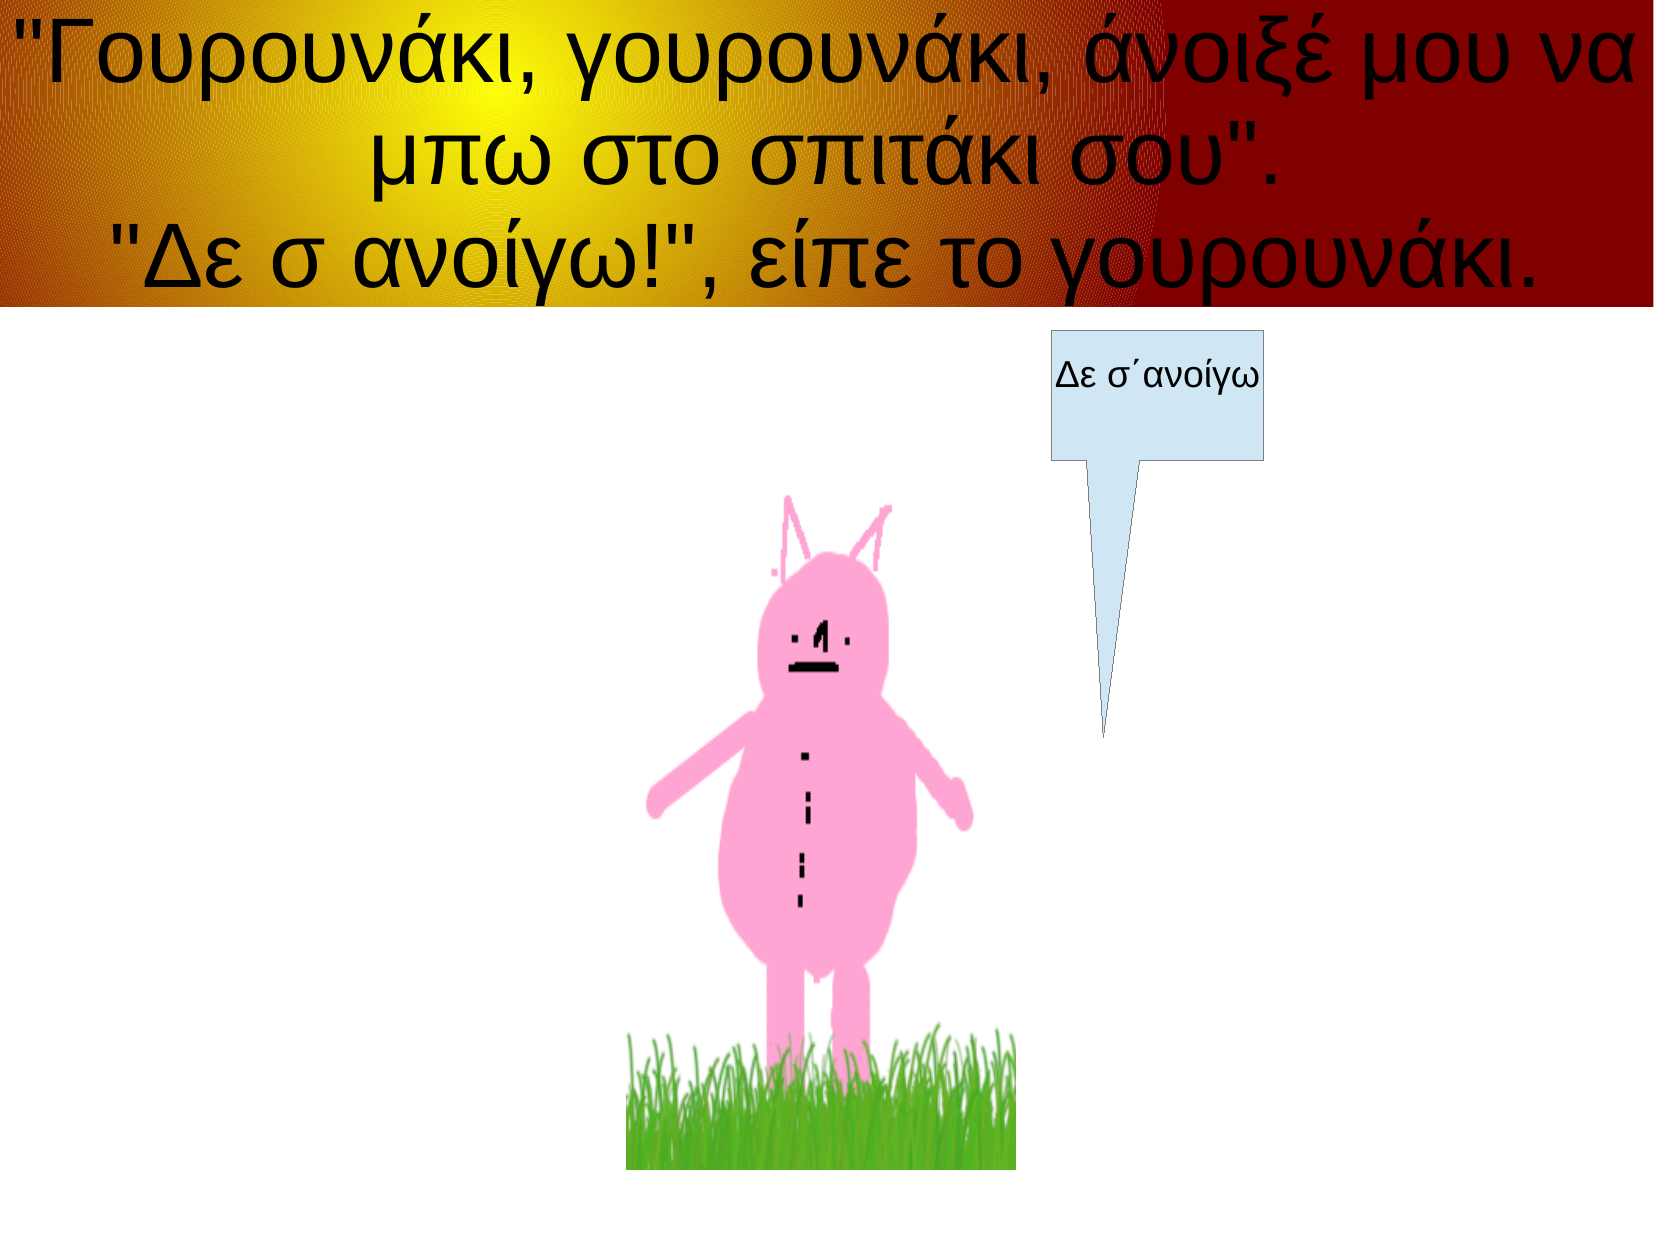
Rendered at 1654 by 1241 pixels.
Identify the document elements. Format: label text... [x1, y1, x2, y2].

picture [626, 403, 1016, 1170]
title "Γουρουνάκι, γουρουνάκι, άνοιξέ μου να μπω στο σπιτάκι σου". "Δε σ ανοίγω!", είπε το γουρουνάκι. [0, 0, 1654, 307]
text_box Δε σ΄ανοίγω [1051, 330, 1264, 738]
